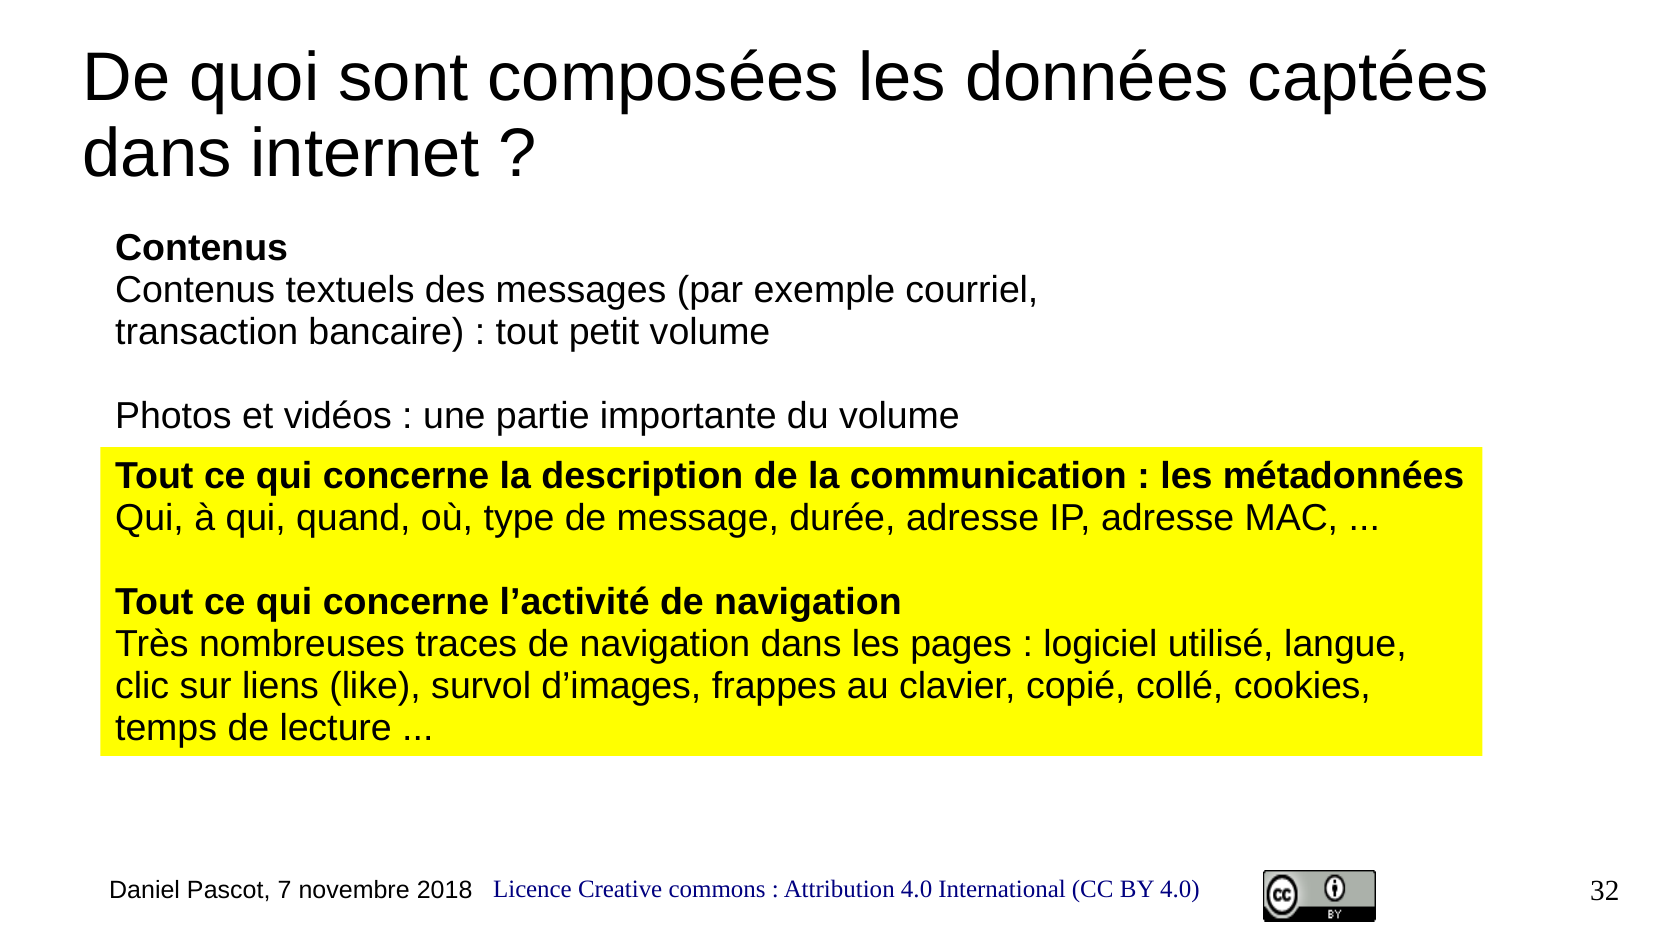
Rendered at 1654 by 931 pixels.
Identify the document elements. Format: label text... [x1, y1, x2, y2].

text_box Tout ce qui concerne la description de la communication : les métadonnées Qui, à qui, quand, où, type de message, durée, adresse IP, adresse MAC, ... Tout ce qui concerne l’activité de navigation Très nombreuses traces de navigation dans les pages : logiciel utilisé, langue, clic sur liens (like), survol d’images, frappes au clavier, copié, collé, cookies, temps de lecture ... [100, 447, 1483, 756]
picture [1263, 870, 1376, 922]
title De quoi sont composées les données captées dans internet ? [82, 37, 1571, 193]
text_box Contenus Contenus textuels des messages (par exemple courriel, transaction bancaire) : tout petit volume Photos et vidéos : une partie importante du volume [100, 176, 1211, 444]
